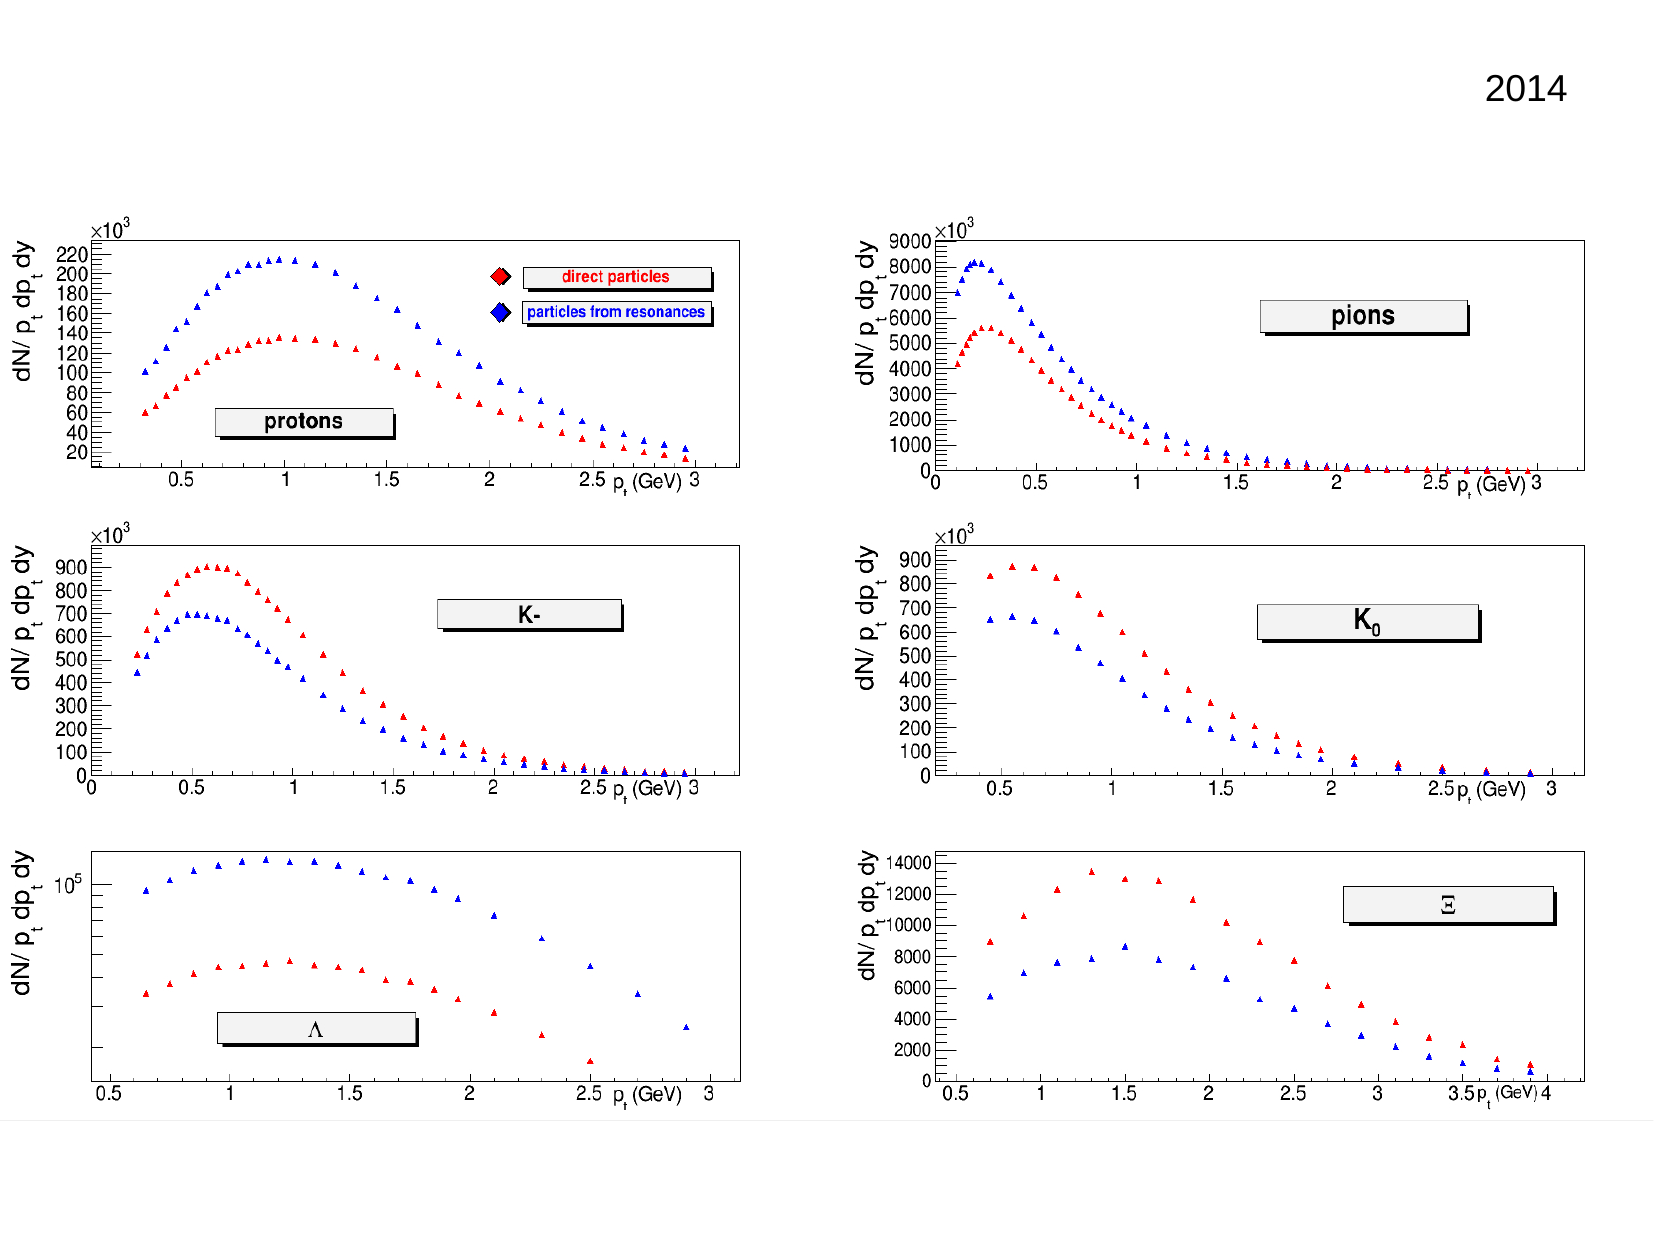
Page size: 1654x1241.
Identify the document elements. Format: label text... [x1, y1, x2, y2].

text_box 2014 [1470, 60, 1583, 117]
picture [0, 209, 1654, 1121]
